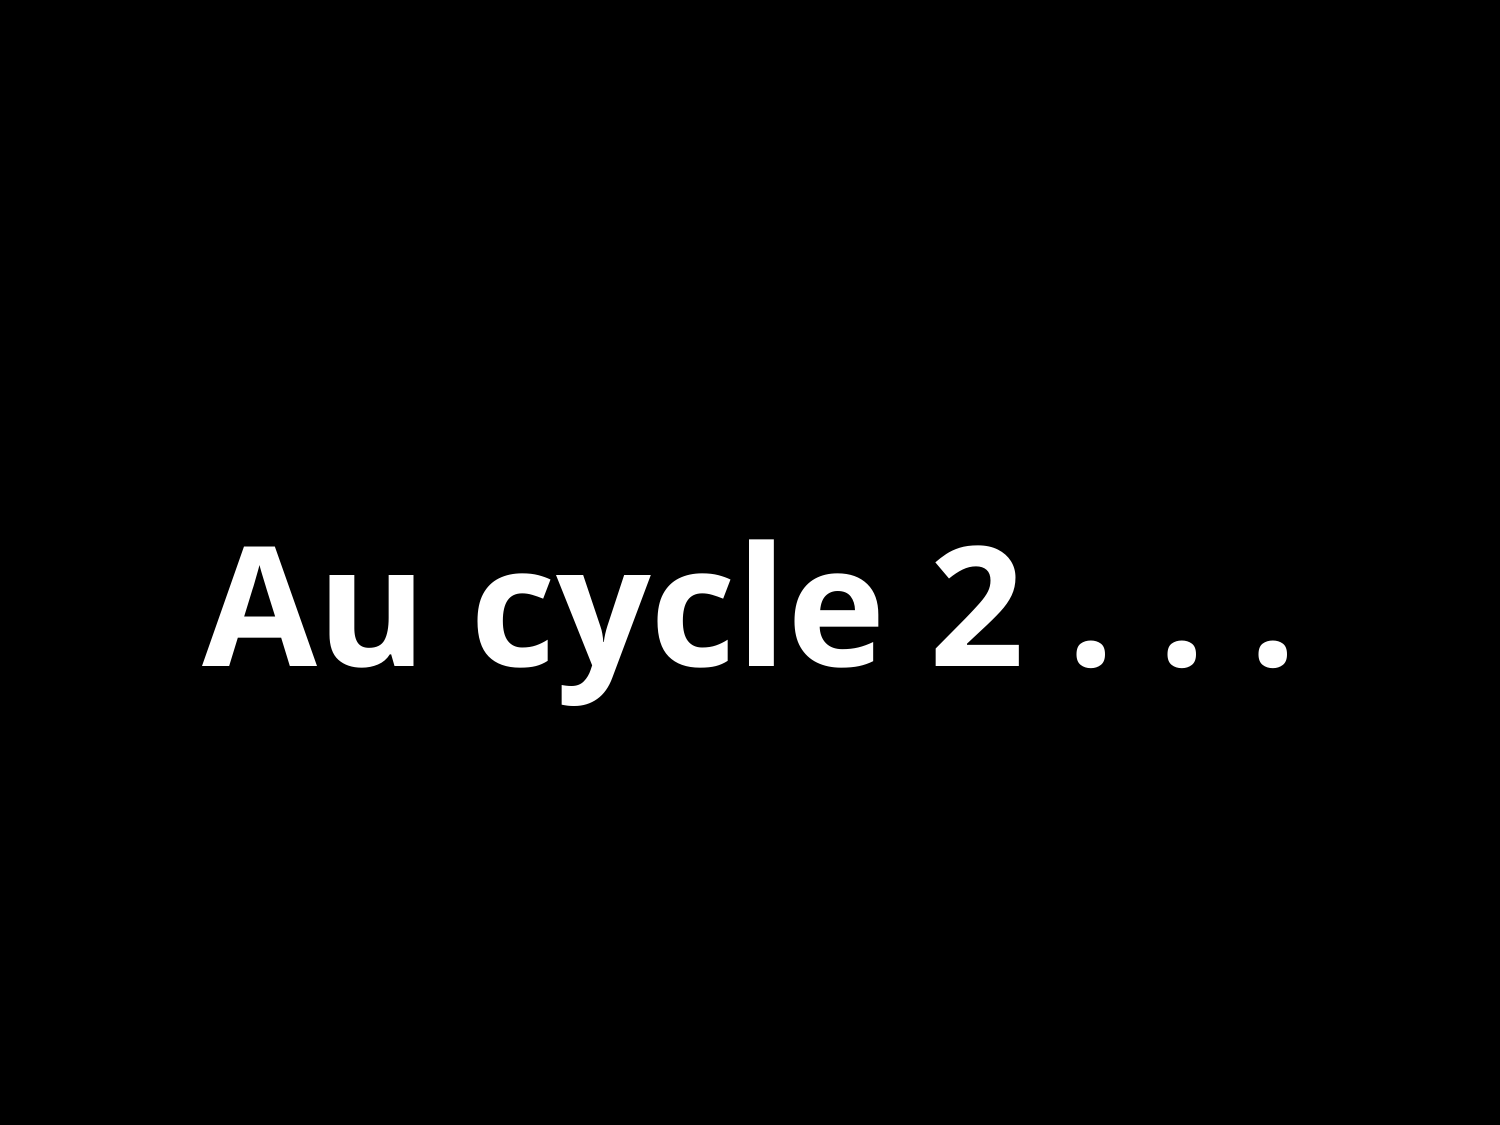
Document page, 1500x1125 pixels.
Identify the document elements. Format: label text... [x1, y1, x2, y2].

subtitle Au cycle 2 . . . [112, 275, 1388, 925]
